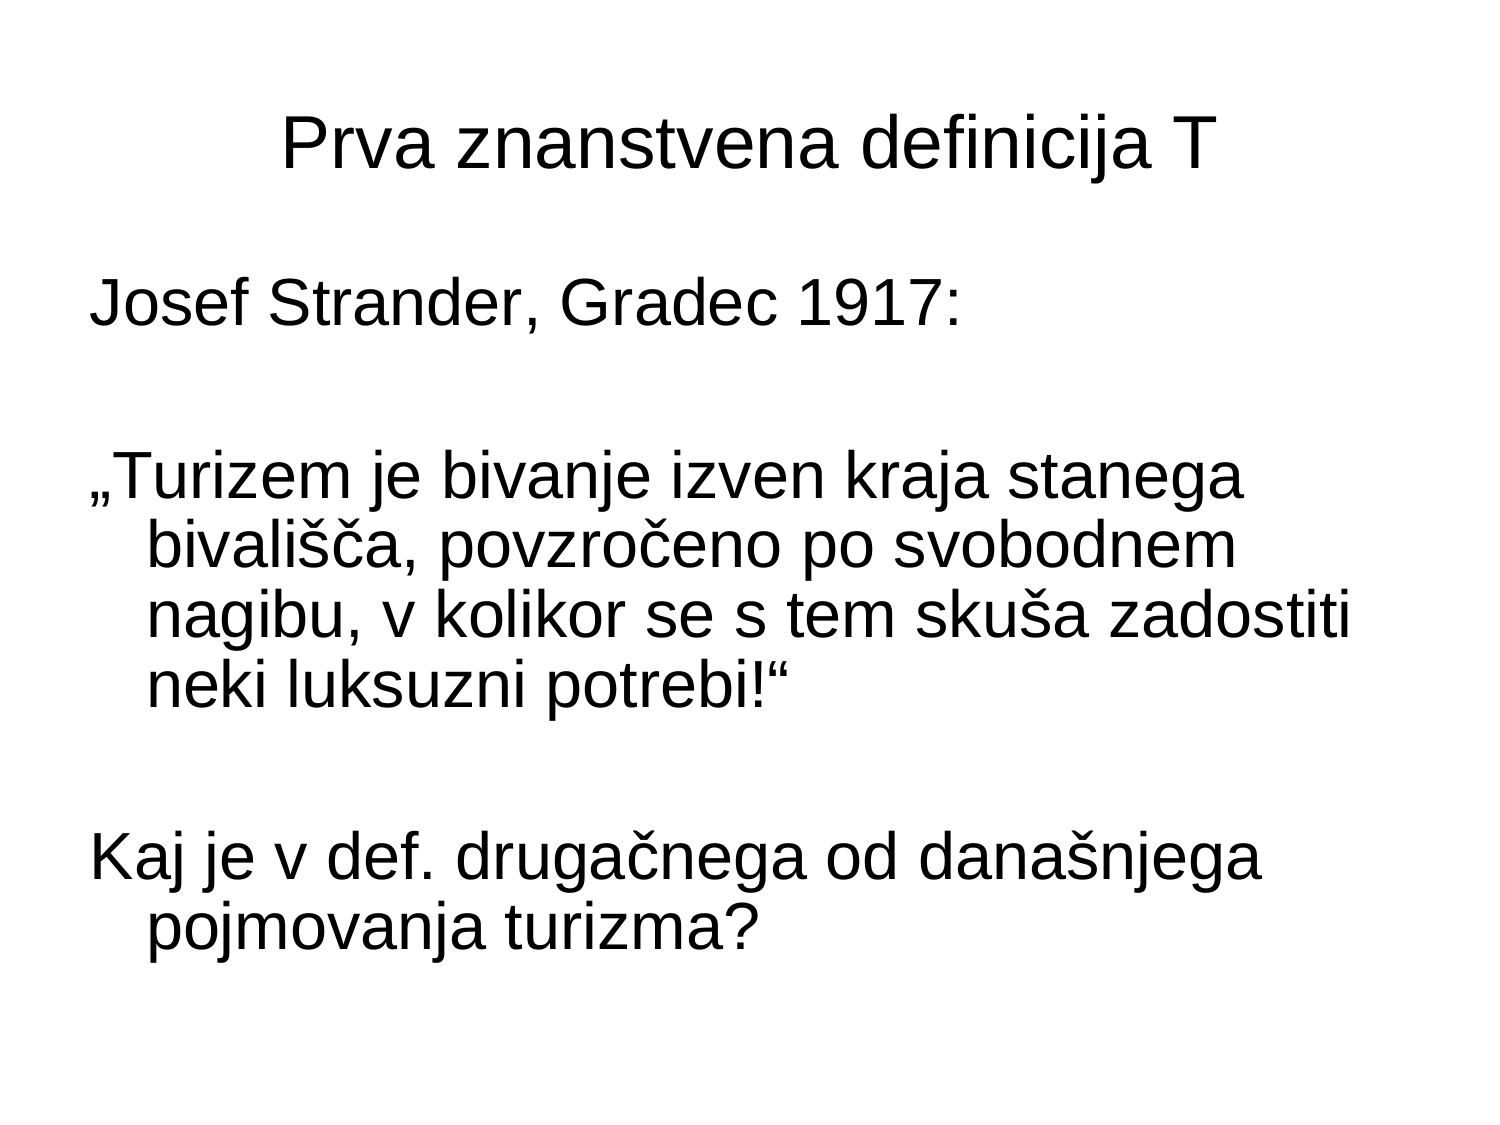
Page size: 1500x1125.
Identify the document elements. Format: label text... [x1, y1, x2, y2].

title Prva znanstvena definicija T [75, 45, 1426, 233]
list Josef Strander, Gradec 1917: „Turizem je bivanje izven kraja stanega bivališča, povzročeno po svobodnem nagibu, v kolikor se s tem skuša zadostiti neki luksuzni potrebi!“ Kaj je v def. drugačnega od današnjega pojmovanja turizma? [75, 262, 1447, 1071]
